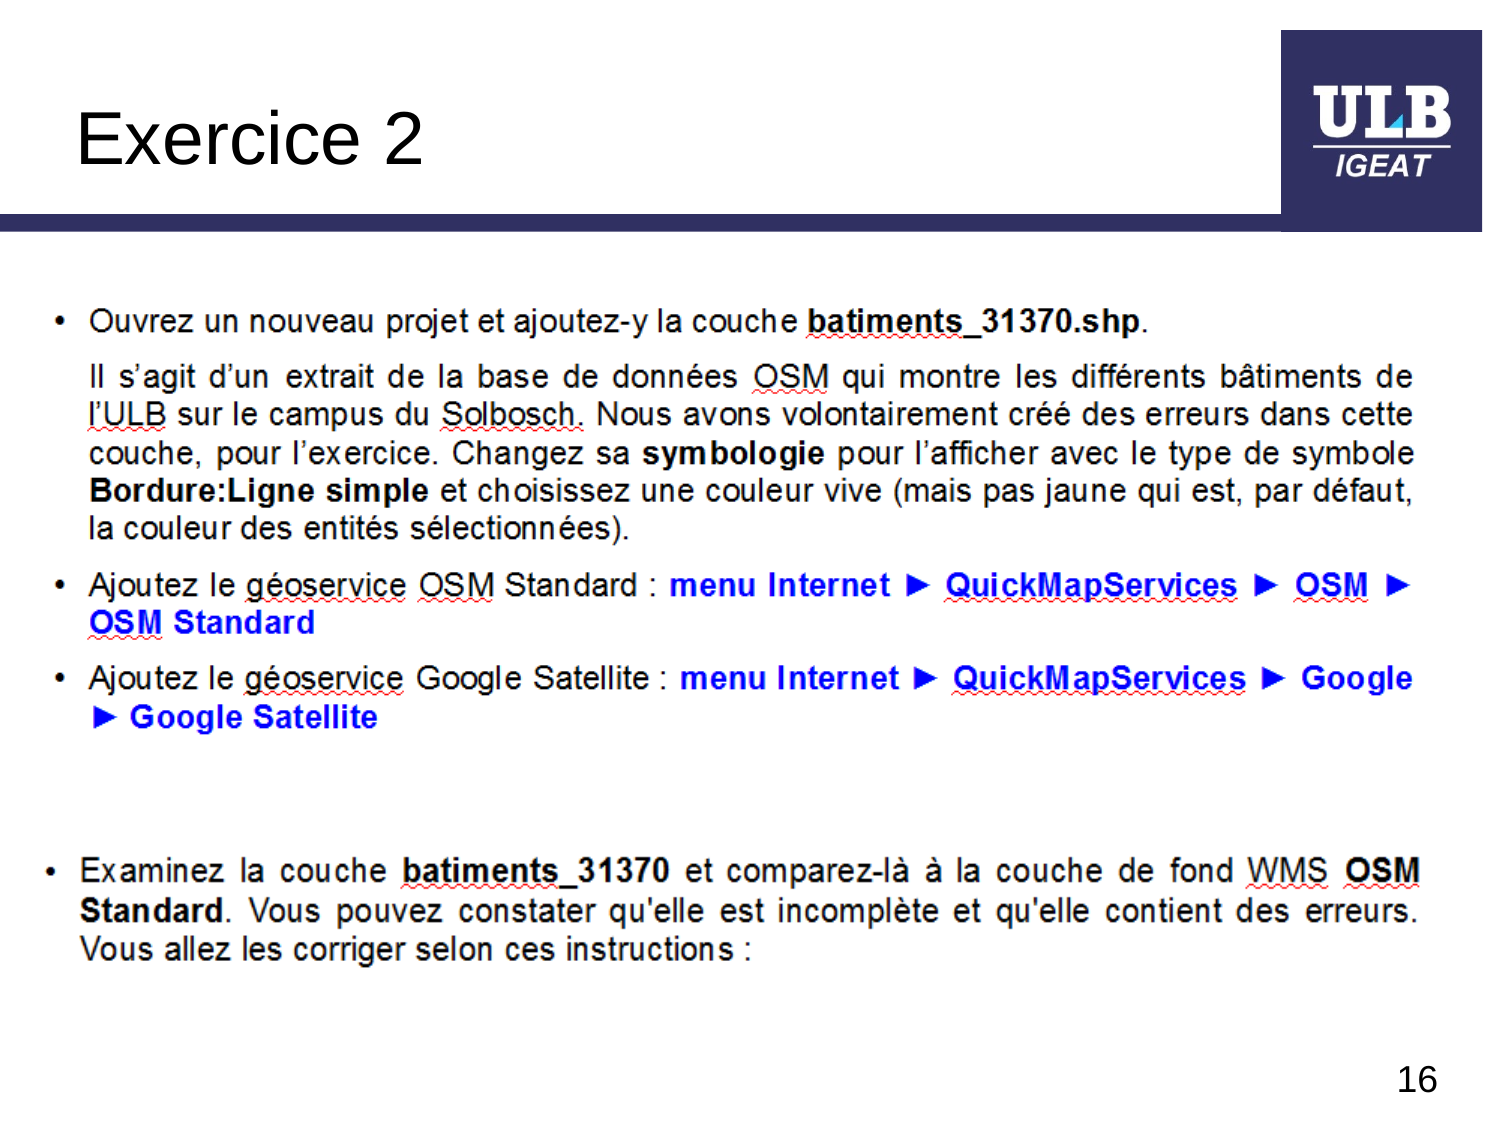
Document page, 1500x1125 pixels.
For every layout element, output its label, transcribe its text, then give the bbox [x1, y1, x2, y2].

picture [1281, 30, 1483, 232]
picture [23, 295, 1463, 748]
title Exercice 2 [75, 44, 1425, 233]
picture [27, 834, 1441, 981]
